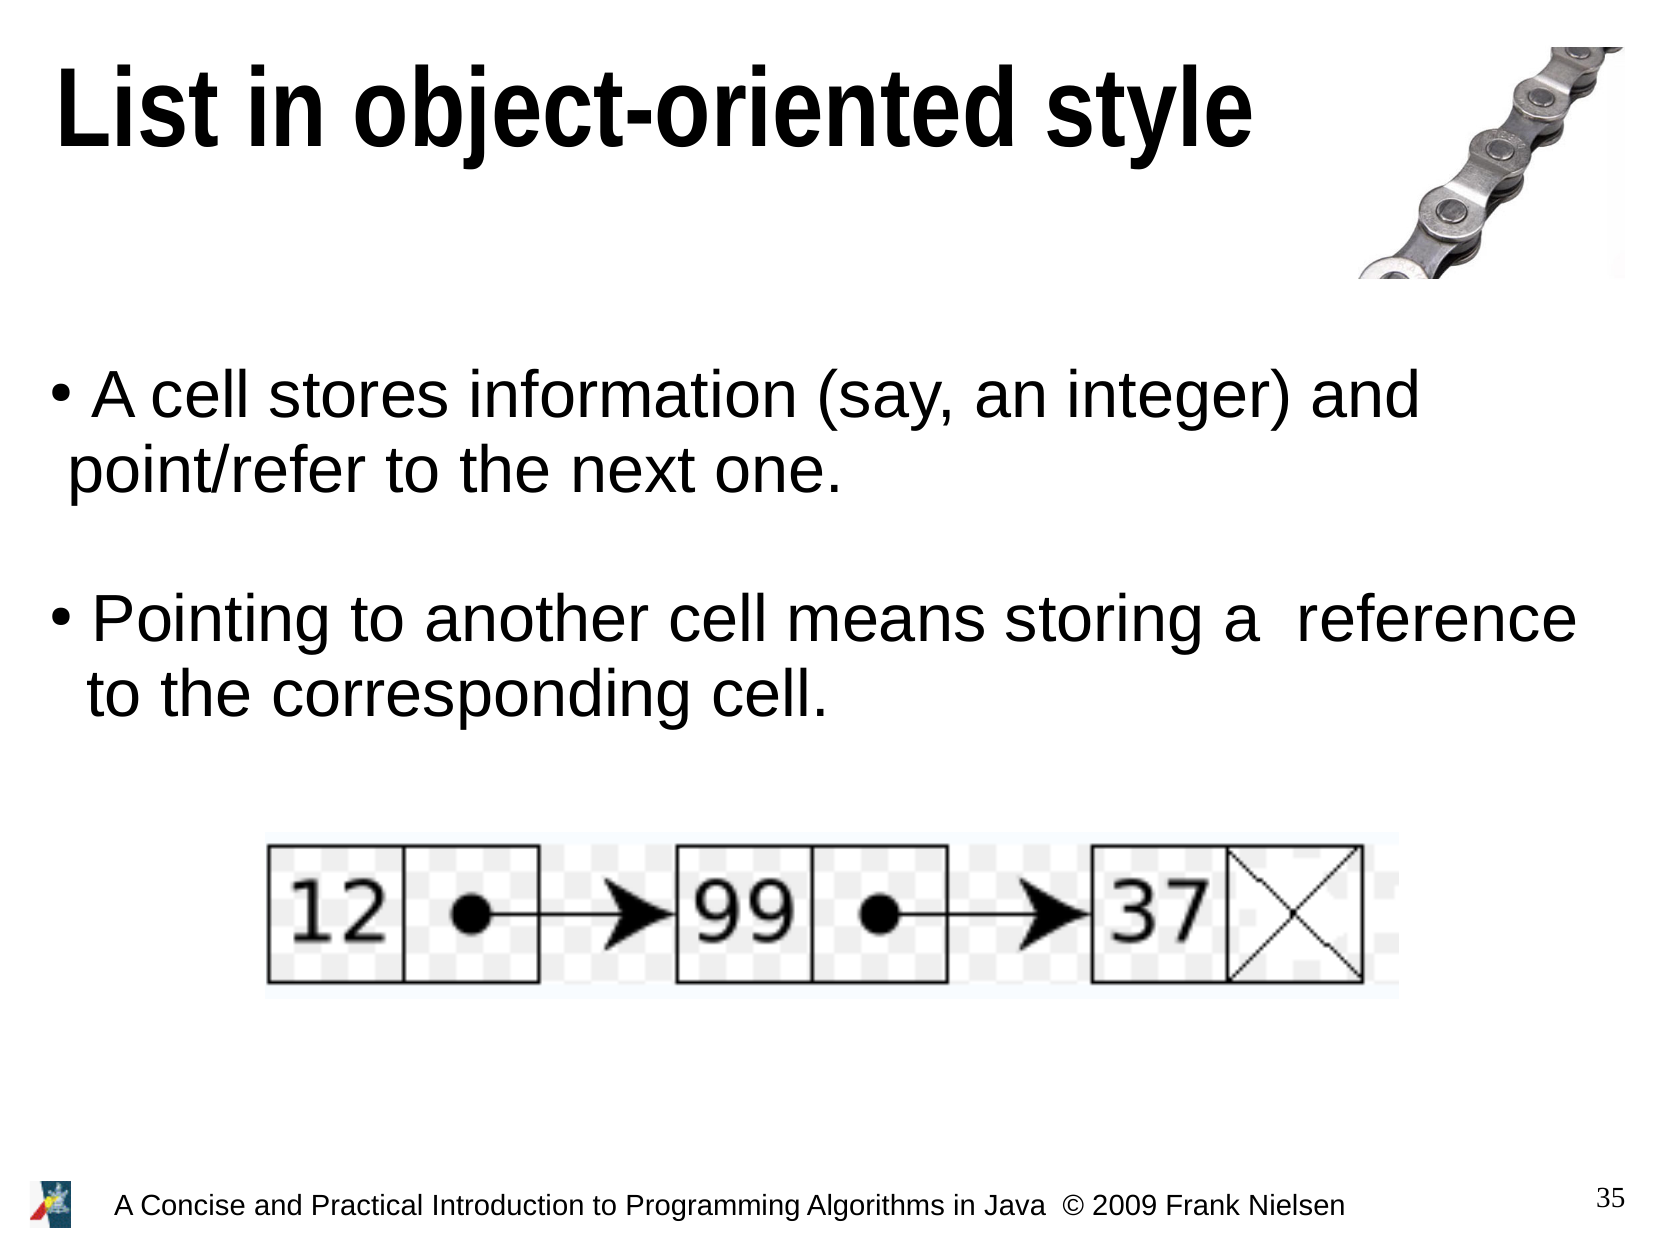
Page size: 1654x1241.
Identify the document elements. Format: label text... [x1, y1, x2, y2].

text_box List in object-oriented style [40, 33, 1270, 178]
picture [1358, 29, 1625, 296]
text_box A cell stores information (say, an integer) and point/refer to the next one. Pointing to another cell means storing a reference to the corresponding cell. [34, 349, 1595, 739]
picture [29, 1181, 71, 1228]
picture [265, 832, 1399, 999]
